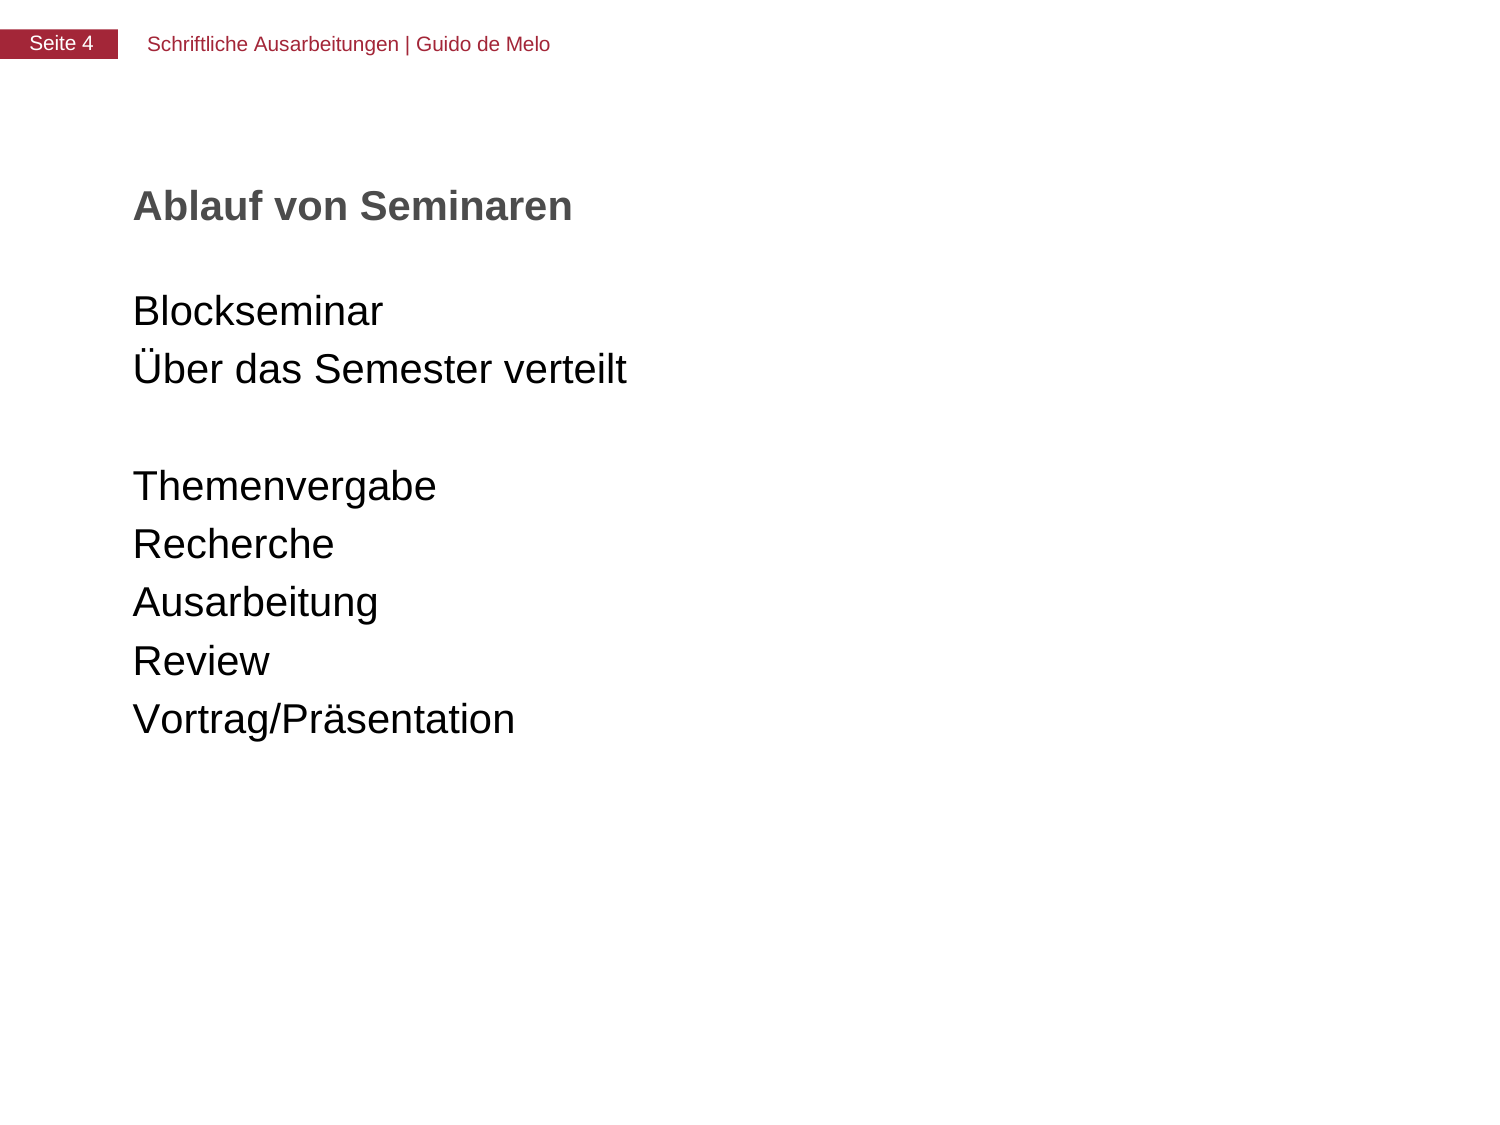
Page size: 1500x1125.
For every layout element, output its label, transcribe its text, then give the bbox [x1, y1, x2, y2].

list Blockseminar Über das Semester verteilt Themenvergabe Recherche Ausarbeitung Review Vortrag/Präsentation [132, 287, 1371, 888]
title Ablauf von Seminaren [132, 149, 1413, 258]
